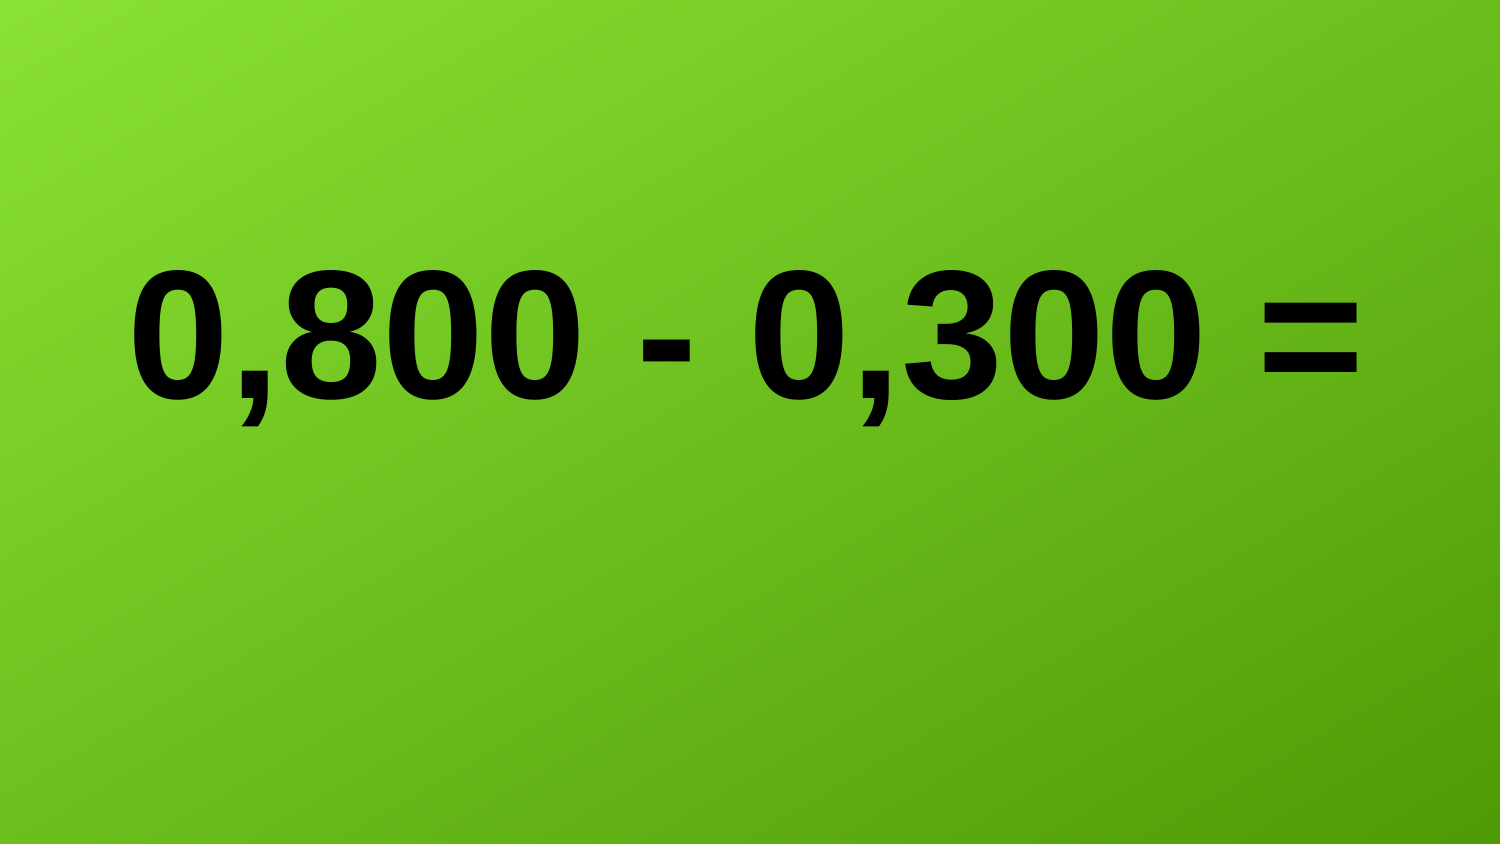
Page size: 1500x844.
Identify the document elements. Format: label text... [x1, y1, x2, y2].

title 0,800 - 0,300 = [112, 259, 1388, 450]
